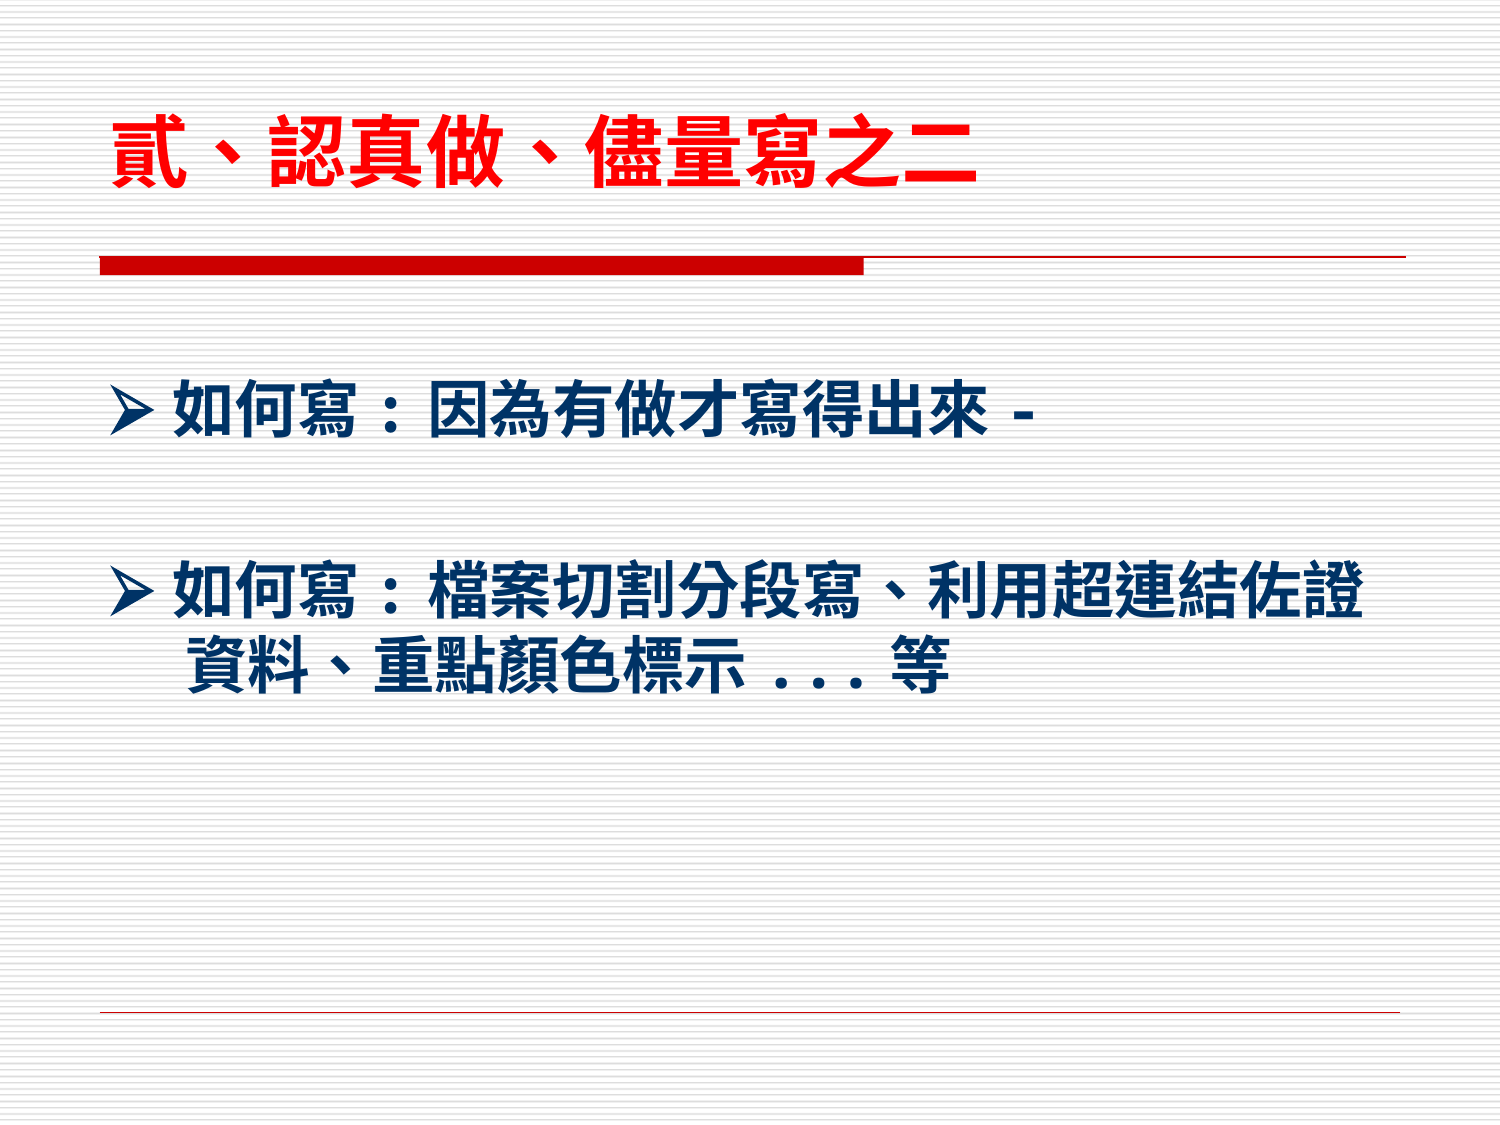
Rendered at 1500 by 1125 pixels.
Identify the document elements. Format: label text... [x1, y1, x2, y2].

picture [0, 0, 1500, 1125]
title 貳、認真做、儘量寫之二 [94, 50, 1407, 250]
list 如何寫:因為有做才寫得出來- 如何寫:檔案切割分段寫、利用超連結佐證資料、重點顏色標示...等 [92, 287, 1406, 988]
